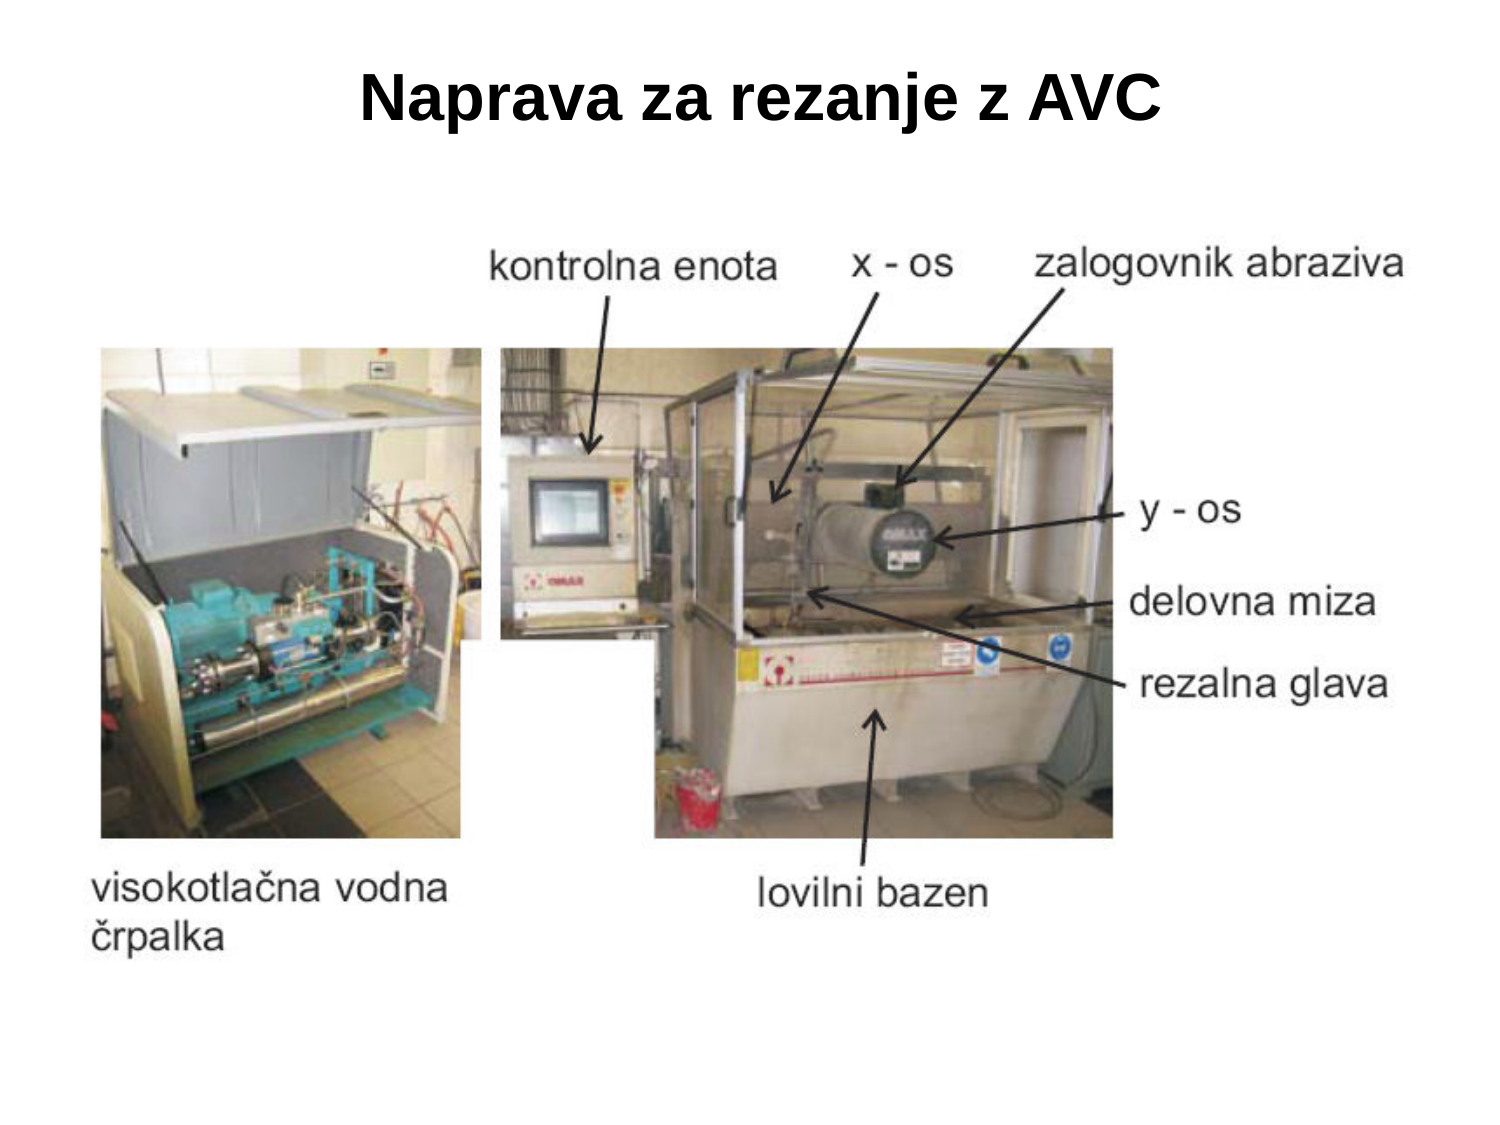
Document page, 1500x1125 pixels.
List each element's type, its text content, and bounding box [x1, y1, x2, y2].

title Naprava za rezanje z AVC [123, 0, 1399, 188]
picture [42, 179, 1478, 975]
